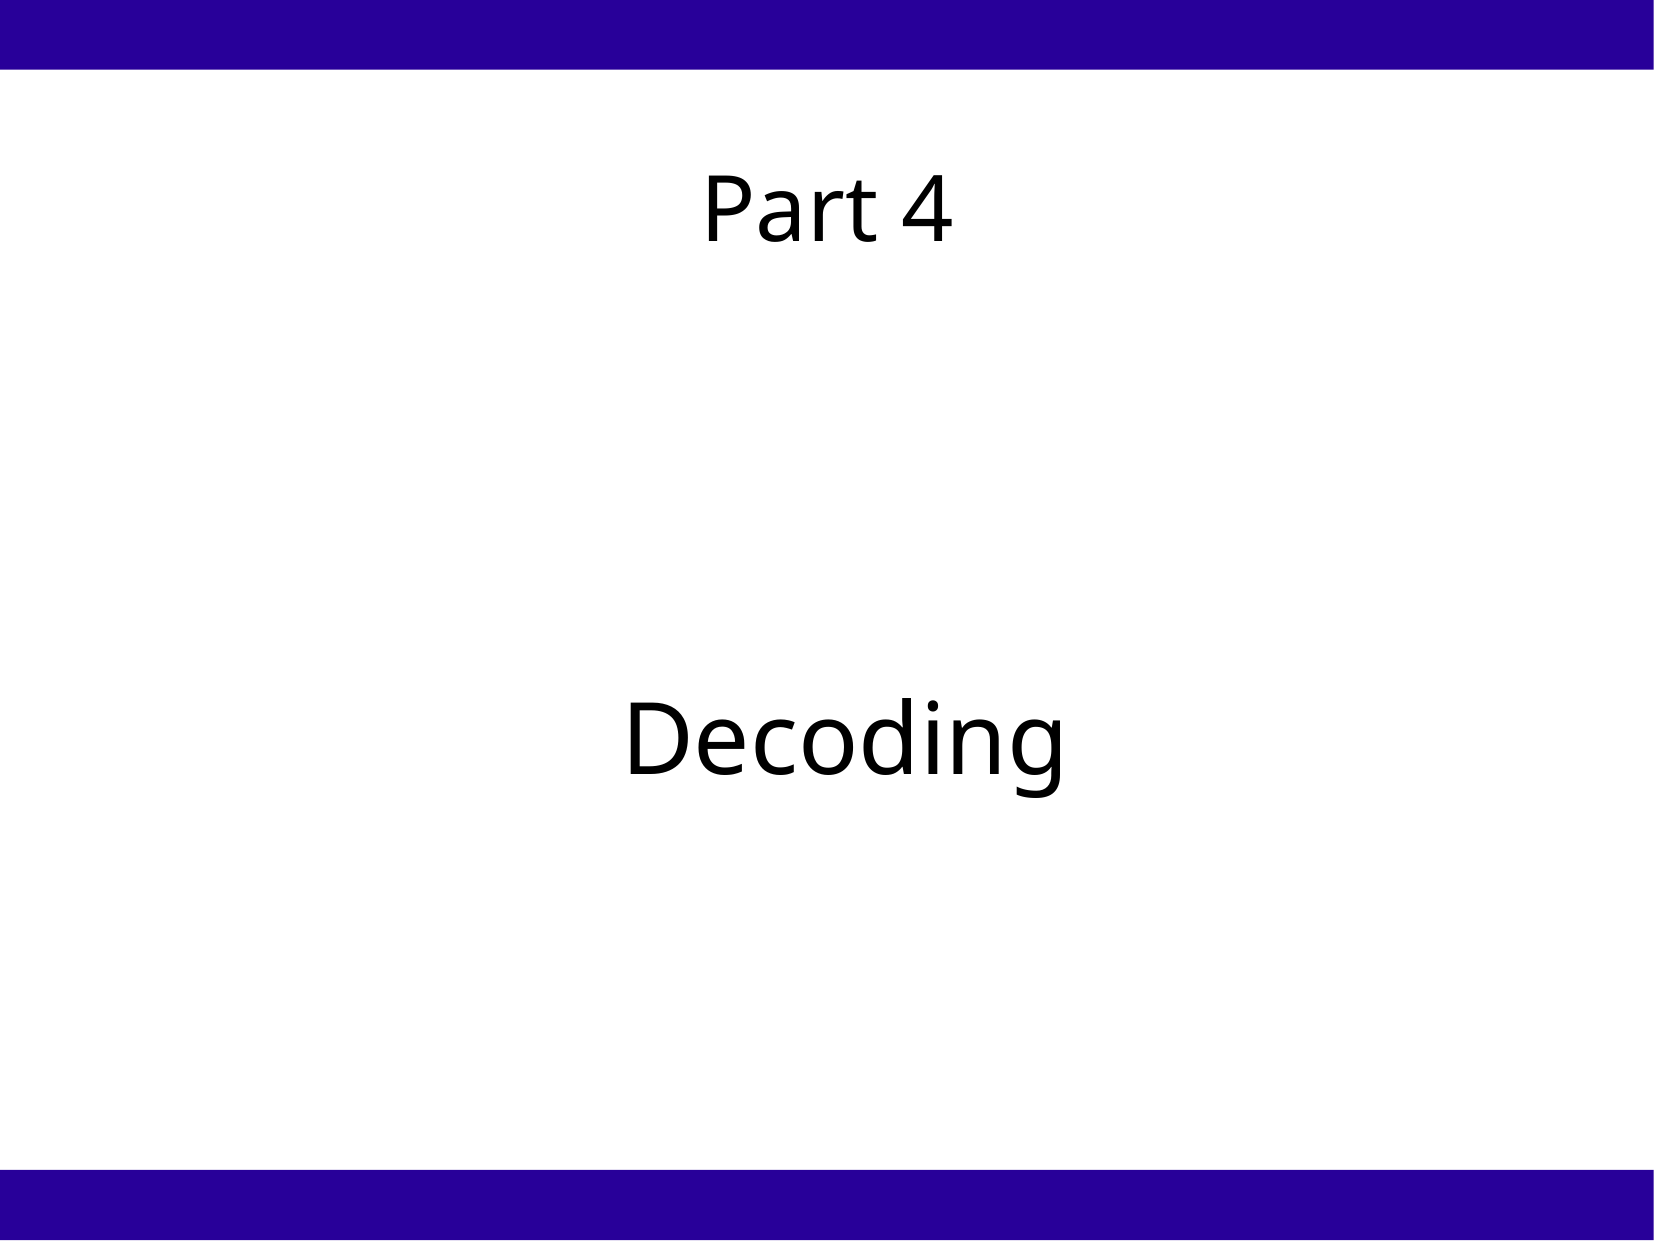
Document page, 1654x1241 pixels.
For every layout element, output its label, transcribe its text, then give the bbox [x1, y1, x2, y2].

subtitle Decoding [121, 344, 1534, 1127]
title Part 4 [121, 102, 1534, 311]
